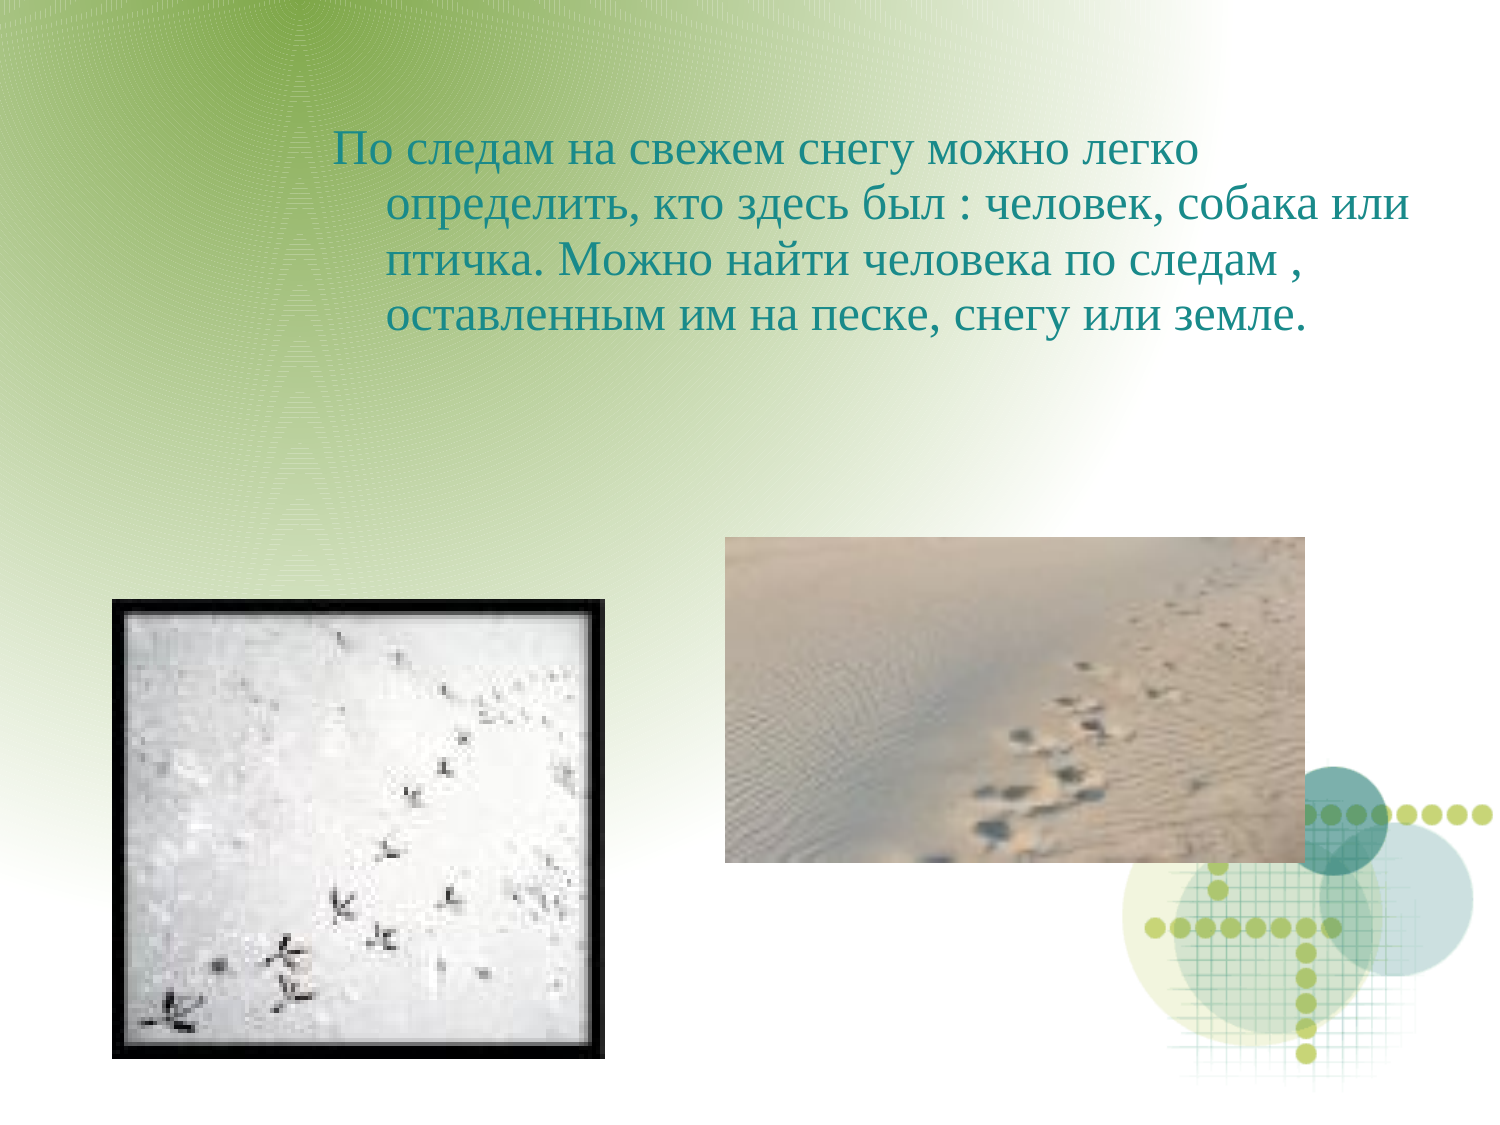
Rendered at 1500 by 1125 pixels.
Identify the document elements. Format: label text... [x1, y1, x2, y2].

list По следам на свежем снегу можно легко определить, кто здесь был : человек, собака или птичка. Можно найти человека по следам , оставленным им на песке, снегу или земле. [299, 112, 1450, 438]
picture [725, 537, 1500, 1098]
picture [112, 599, 605, 1059]
title [150, 45, 1426, 234]
